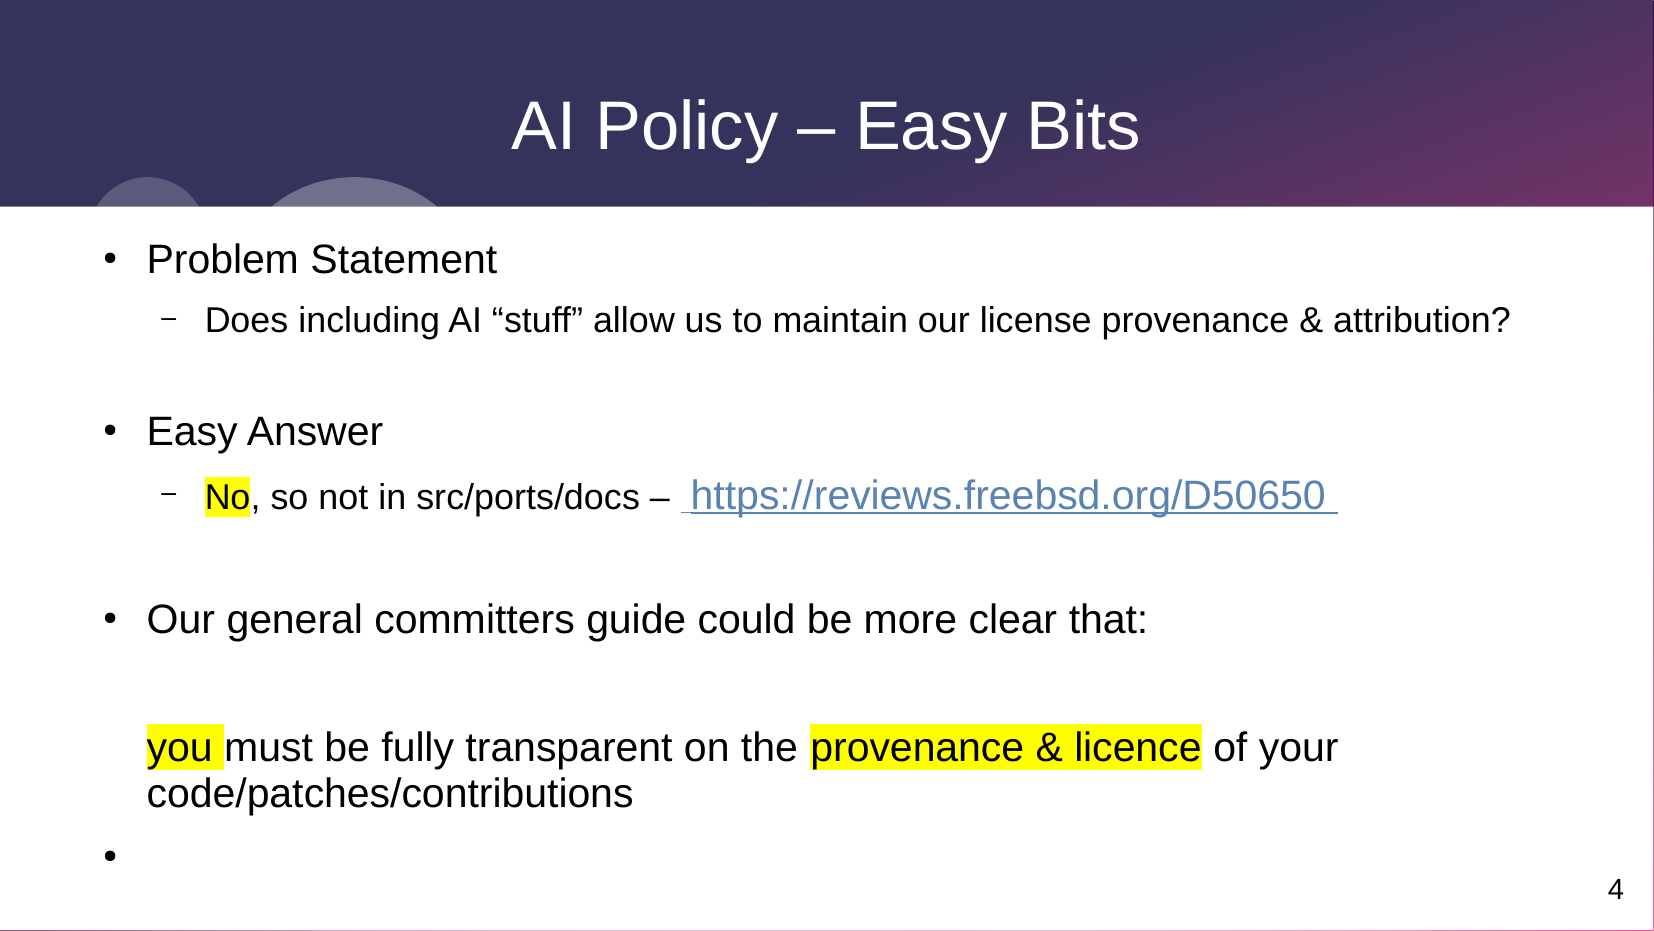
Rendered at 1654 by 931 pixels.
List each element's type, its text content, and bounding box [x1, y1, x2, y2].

list Problem Statement Does including AI “stuff” allow us to maintain our license provenance & attribution? Easy Answer No, so not in src/ports/docs – https://reviews.freebsd.org/D50650 Our general committers guide could be more clear that: you must be fully transparent on the provenance & licence of your code/patches/contributions [88, 236, 1565, 827]
title AI Policy – Easy Bits [88, 44, 1565, 207]
